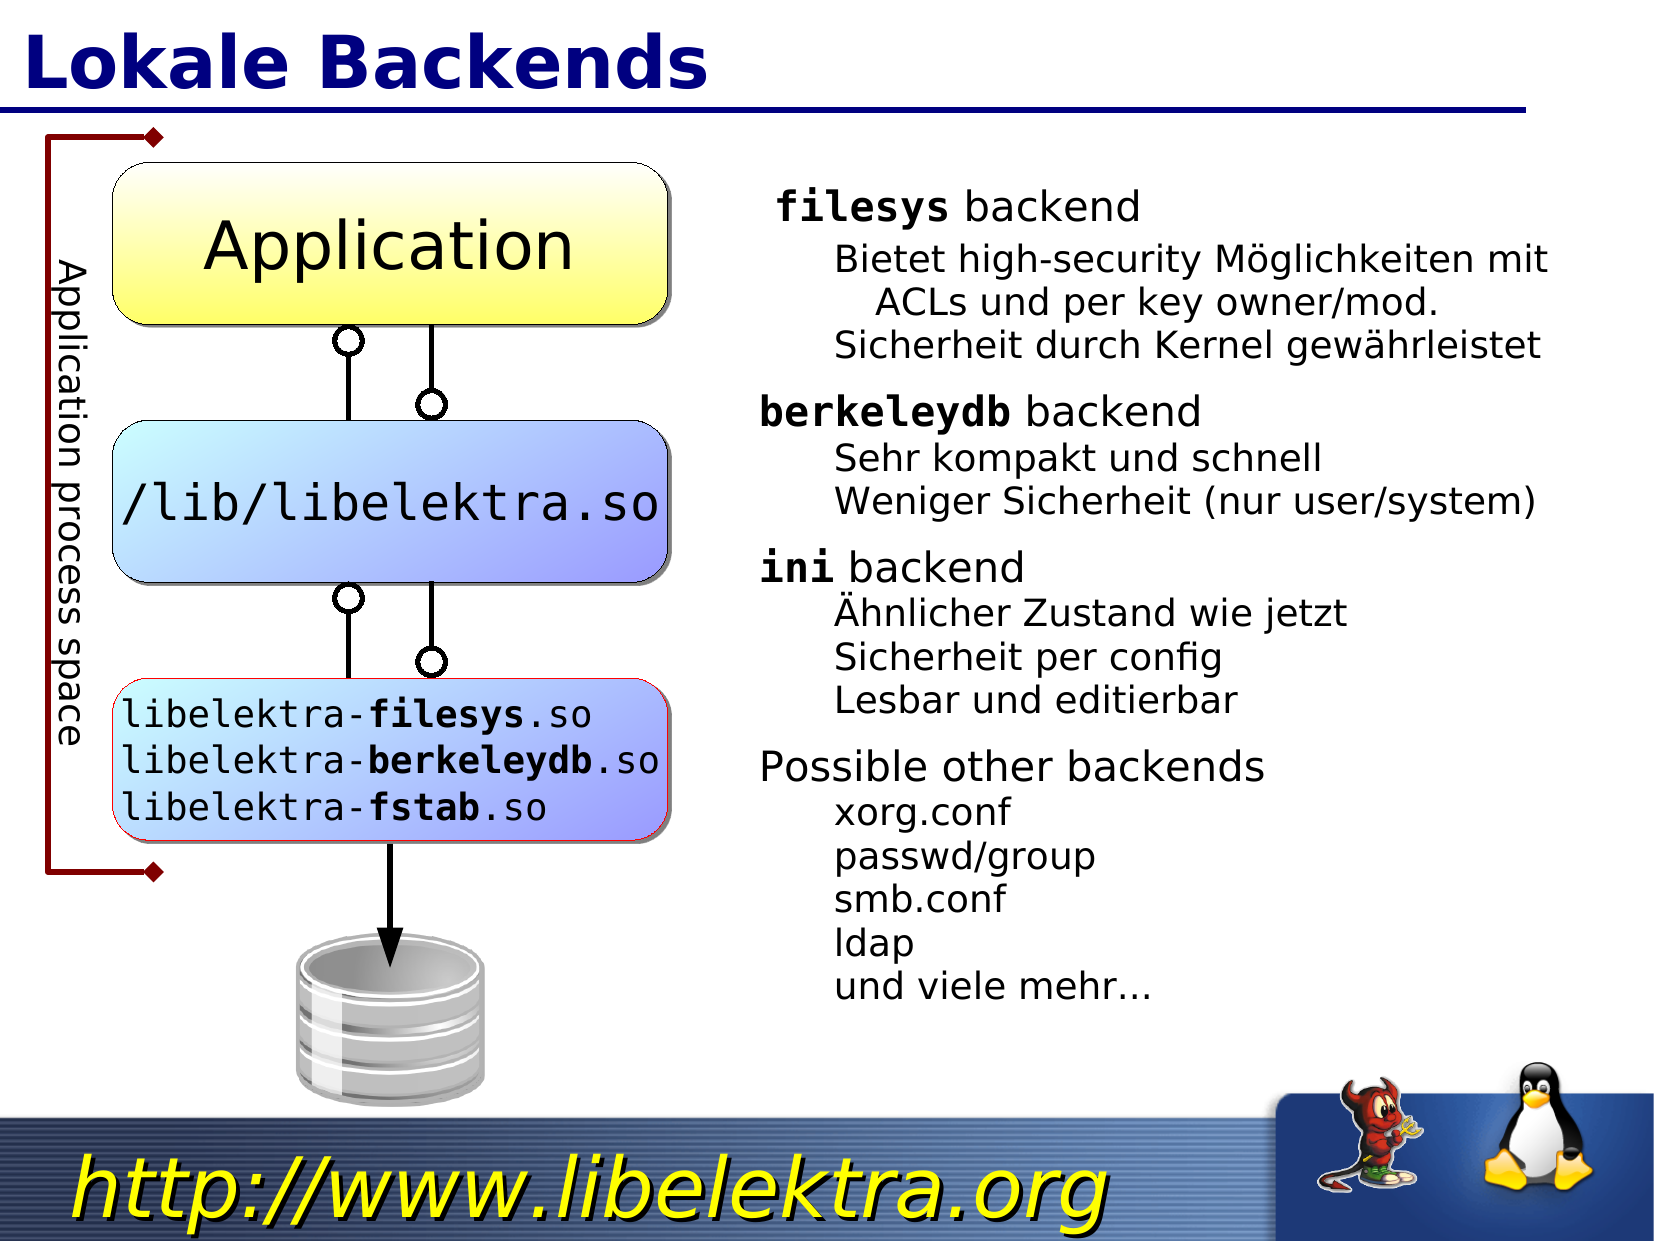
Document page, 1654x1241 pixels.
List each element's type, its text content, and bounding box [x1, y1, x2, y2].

text_box Lokale Backends [22, 14, 1611, 111]
text_box /lib/libelektra.so [112, 420, 668, 583]
text_box [332, 581, 365, 678]
text_box Application [112, 162, 668, 325]
list filesys backend Bietet high-security Möglichkeiten mit ACLs und per key owner/mod. Sicherheit durch Kernel gewährleistet berkeleydb backend Sehr kompakt und schnell Weniger Sicherheit (nur user/system) ini backend Ähnlicher Zustand wie jetzt Sicherheit per config Lesbar und editierbar Possible other backends xorg.conf passwd/group smb.conf ldap und viele mehr... [744, 175, 1588, 1095]
text_box libelektra-filesys.so libelektra-berkeleydb.so libelektra-fstab.so [112, 678, 668, 841]
picture [0, 932, 1654, 1241]
text_box [415, 324, 448, 421]
text_box [415, 581, 448, 678]
text_box Application process space [53, 259, 98, 748]
text_box [332, 324, 365, 421]
